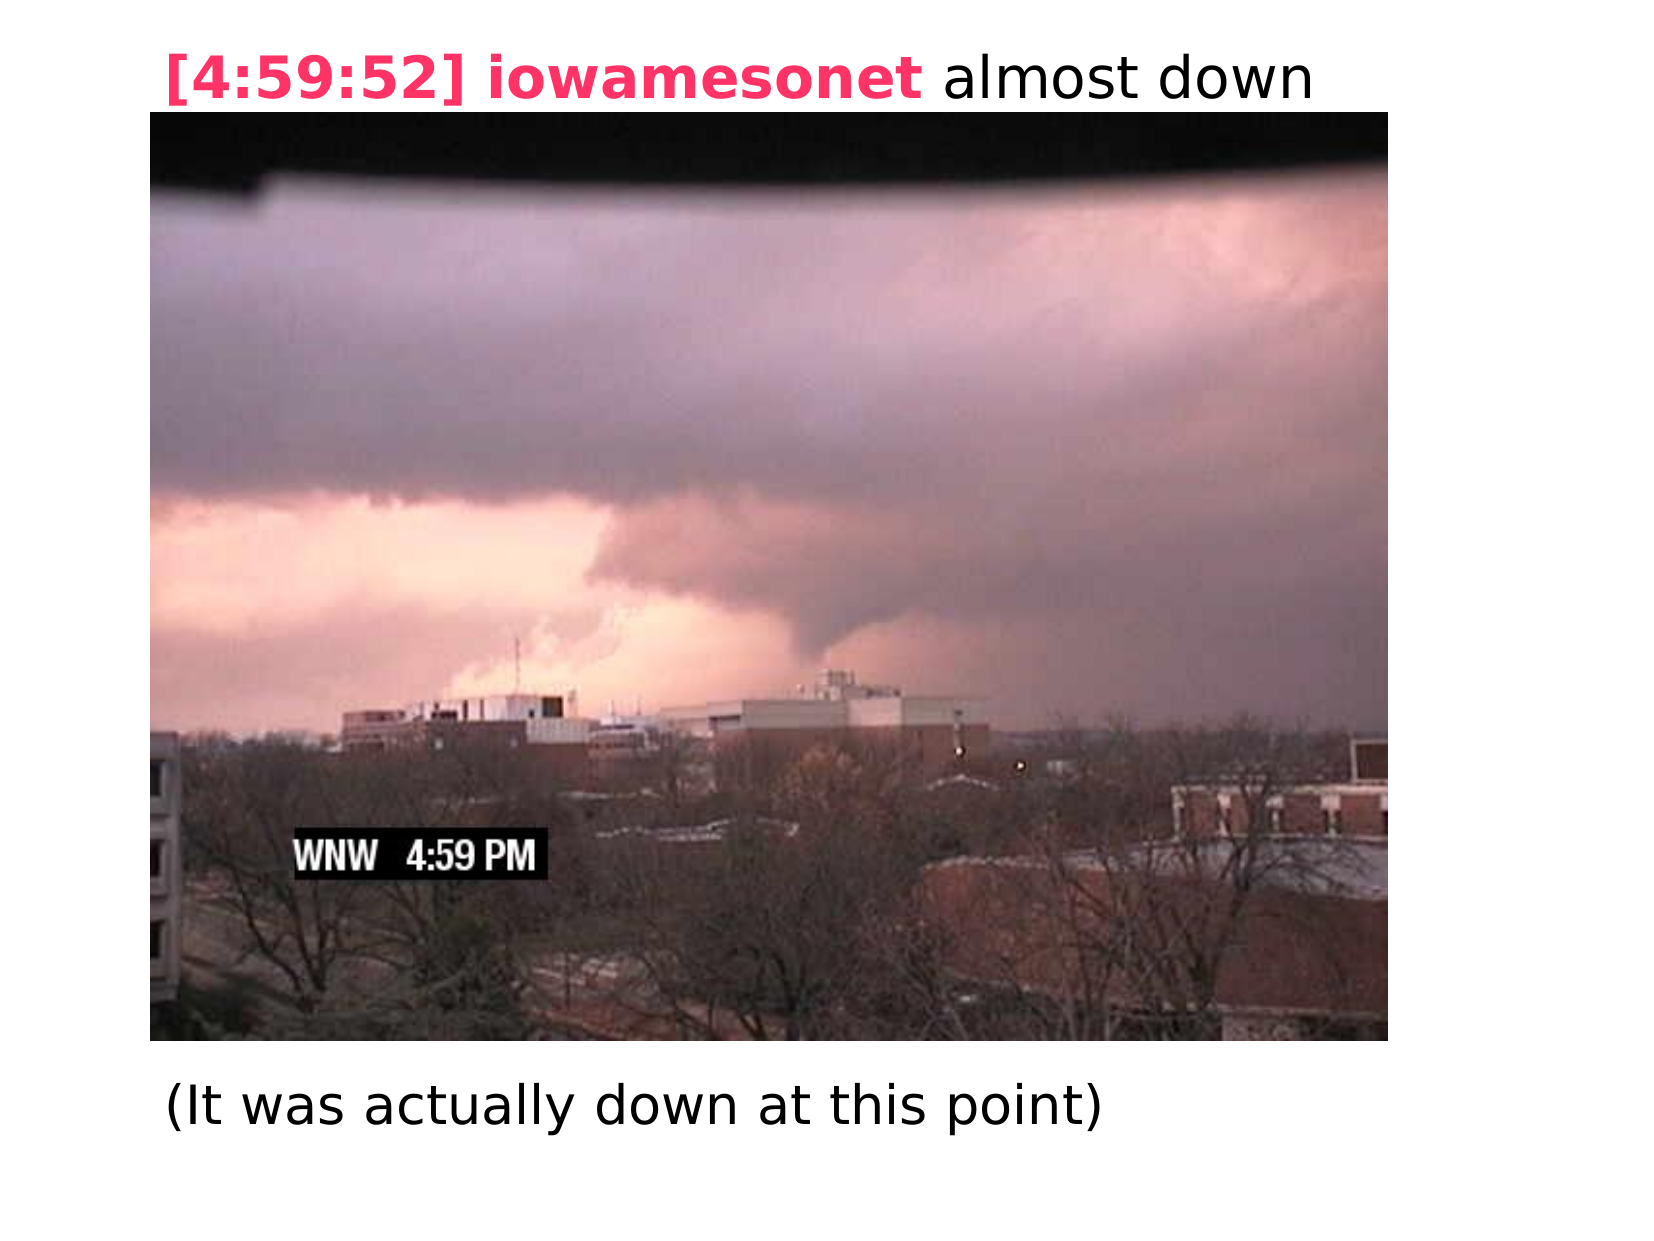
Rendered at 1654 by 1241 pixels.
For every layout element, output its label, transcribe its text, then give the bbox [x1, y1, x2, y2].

text_box (It was actually down at this point) [150, 1066, 1121, 1145]
text_box [4:59:52] iowamesonet almost down [150, 37, 1501, 121]
picture [150, 112, 1388, 1041]
